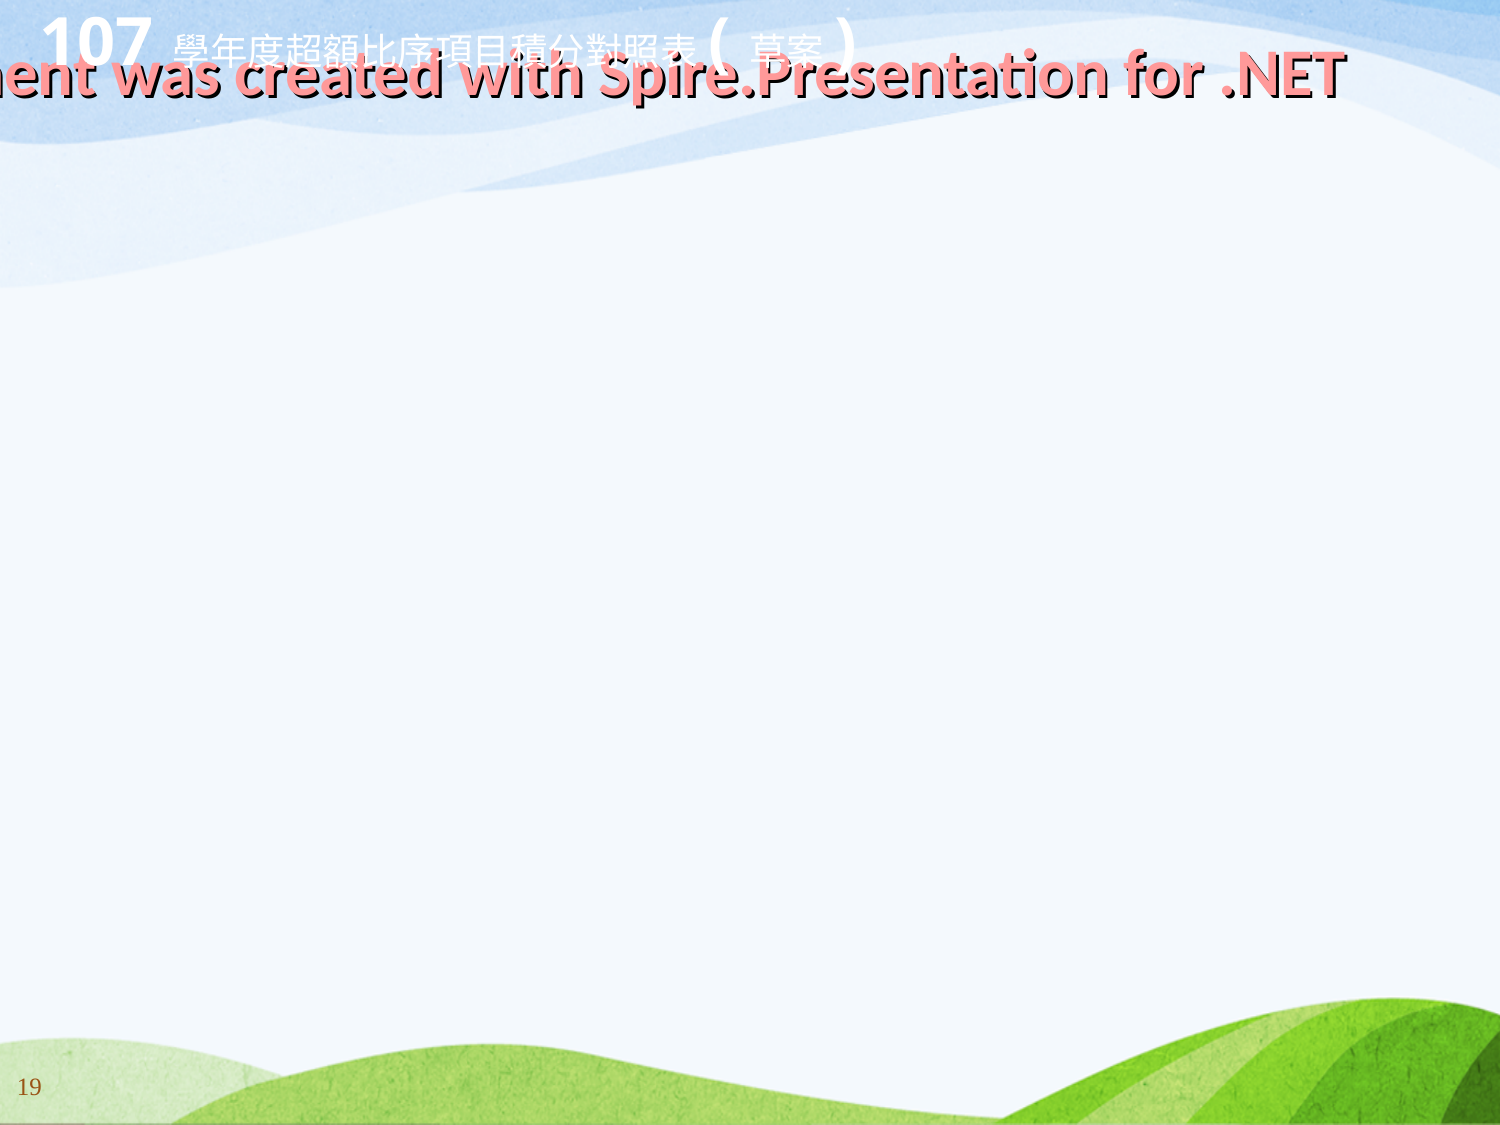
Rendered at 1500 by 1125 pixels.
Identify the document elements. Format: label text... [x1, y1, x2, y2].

picture [0, 0, 1500, 1125]
text_box 19 [2, 1068, 96, 1107]
